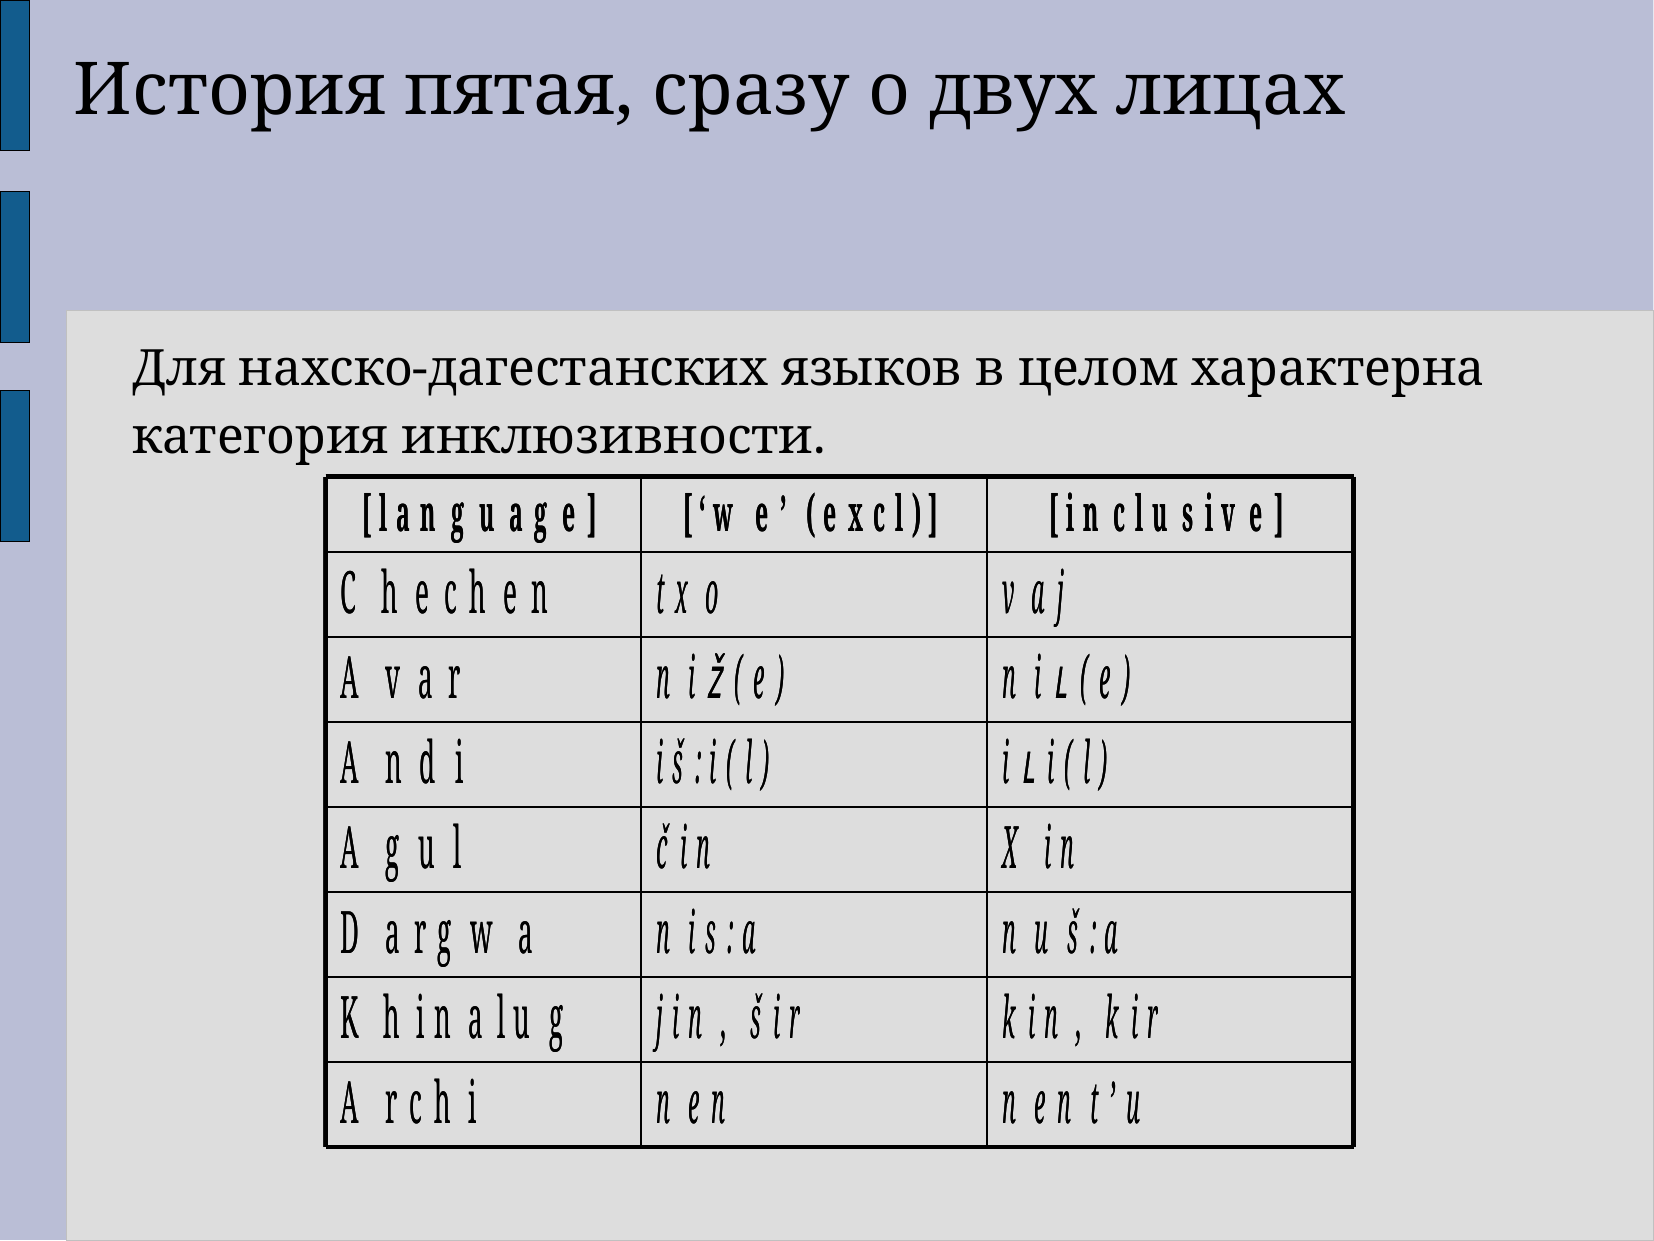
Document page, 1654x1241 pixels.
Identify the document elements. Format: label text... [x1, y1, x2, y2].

text_box Для нахско-дагестанских языков в целом характерна категория инклюзивности. [118, 324, 1625, 474]
text_box История пятая, сразу о двух лицах [58, 29, 1654, 143]
picture [323, 474, 1359, 1152]
